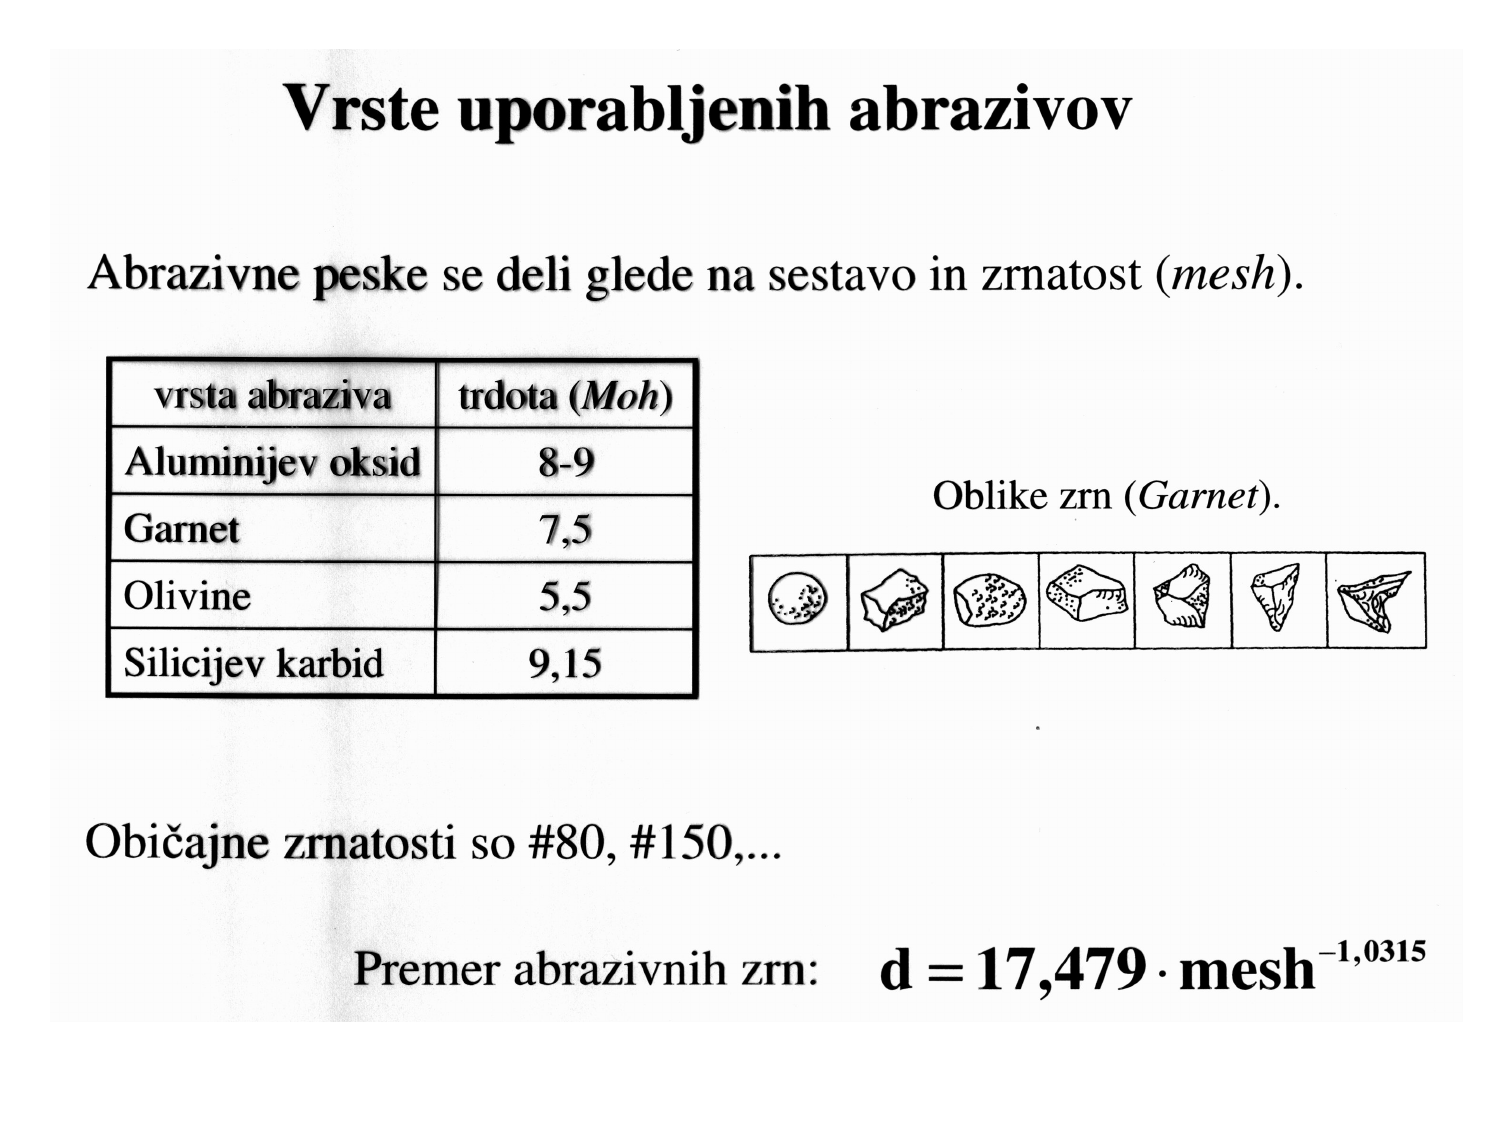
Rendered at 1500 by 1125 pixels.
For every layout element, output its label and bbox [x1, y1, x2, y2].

picture [50, 49, 1463, 1022]
